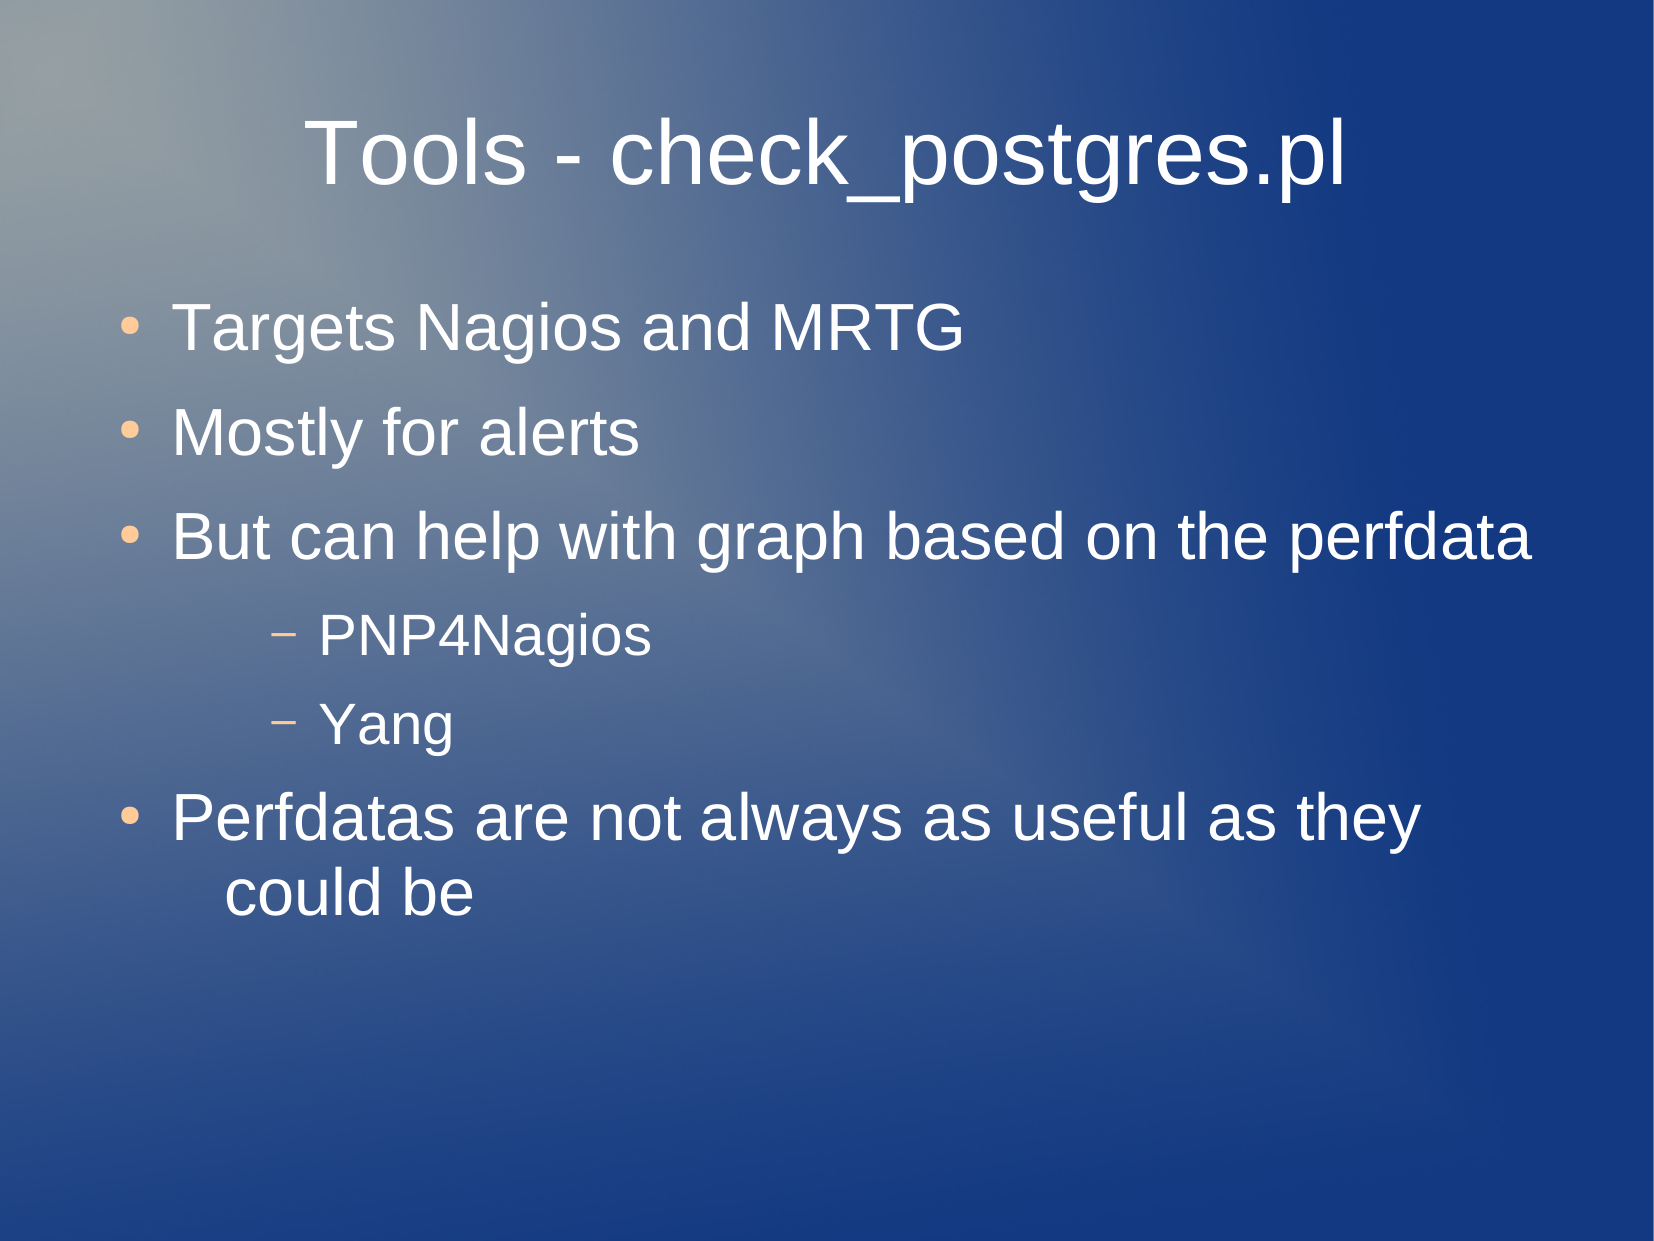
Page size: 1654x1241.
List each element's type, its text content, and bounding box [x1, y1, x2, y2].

title Tools - check_postgres.pl [82, 49, 1571, 257]
list Targets Nagios and MRTG Mostly for alerts But can help with graph based on the perfdata PNP4Nagios Yang Perfdatas are not always as useful as they could be [82, 290, 1571, 1109]
picture [0, 0, 1654, 1241]
